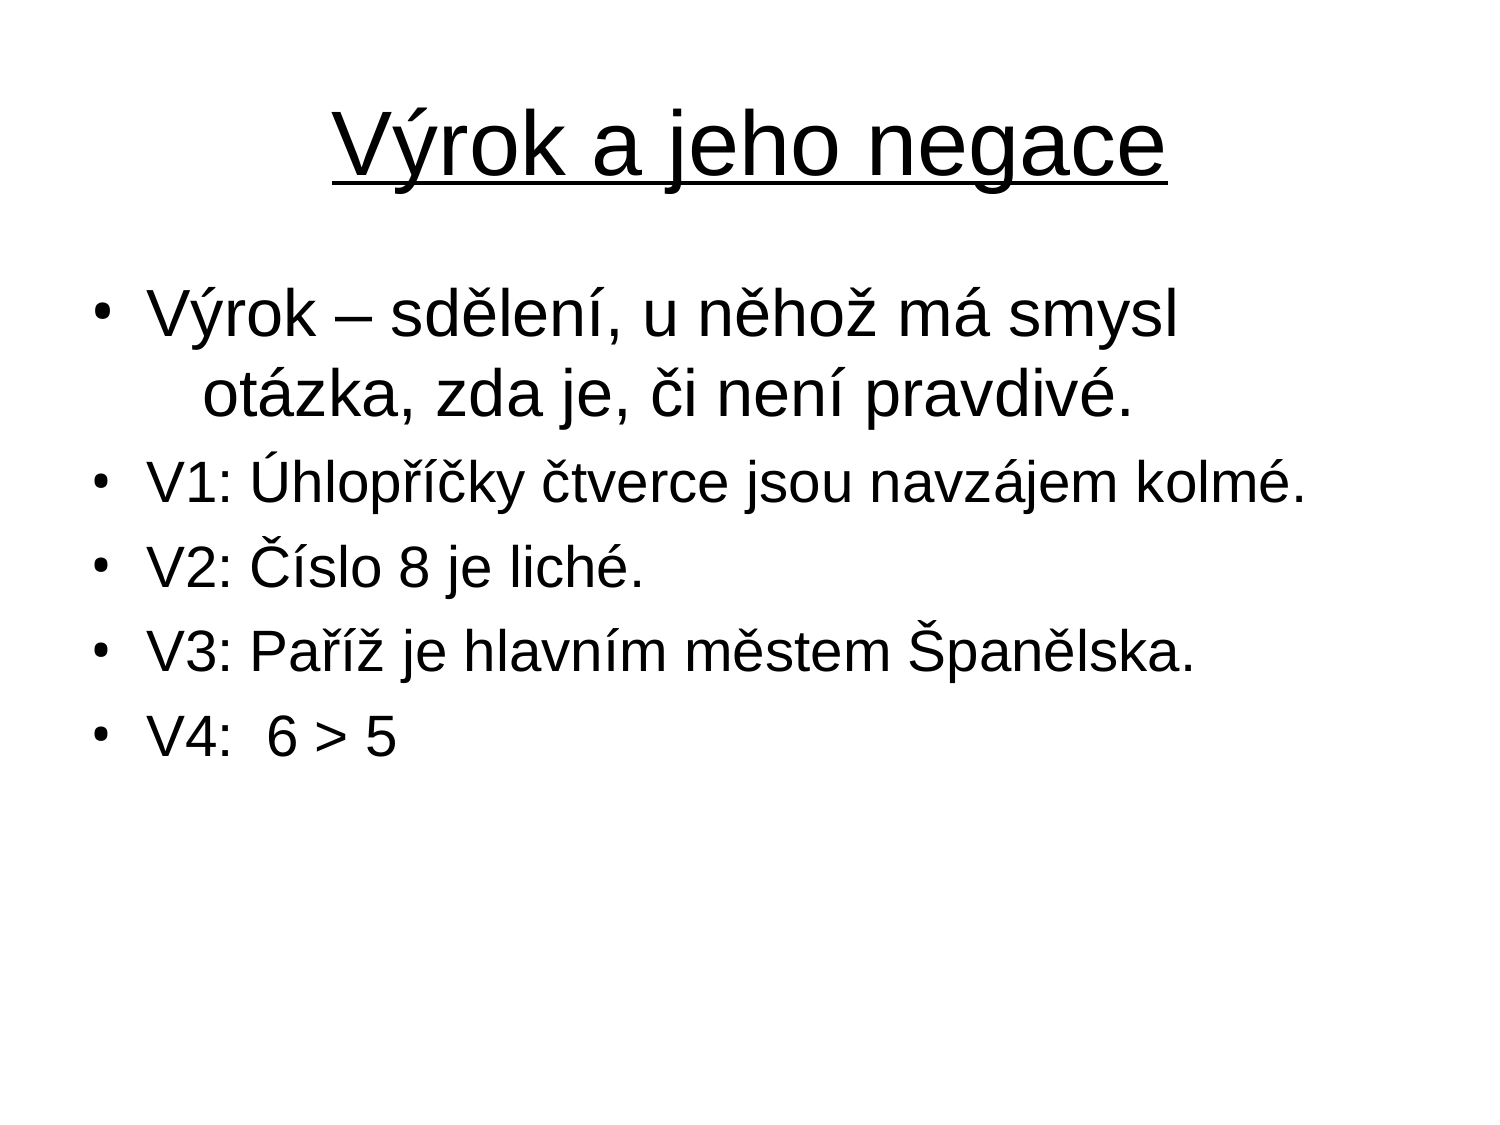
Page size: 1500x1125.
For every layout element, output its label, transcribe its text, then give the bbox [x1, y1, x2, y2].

title Výrok a jeho negace [75, 45, 1426, 233]
list Výrok – sdělení, u něhož má smysl otázka, zda je, či není pravdivé. V1: Úhlopříčky čtverce jsou navzájem kolmé. V2: Číslo 8 je liché. V3: Paříž je hlavním městem Španělska. V4: 6 > 5 [75, 262, 1426, 1005]
